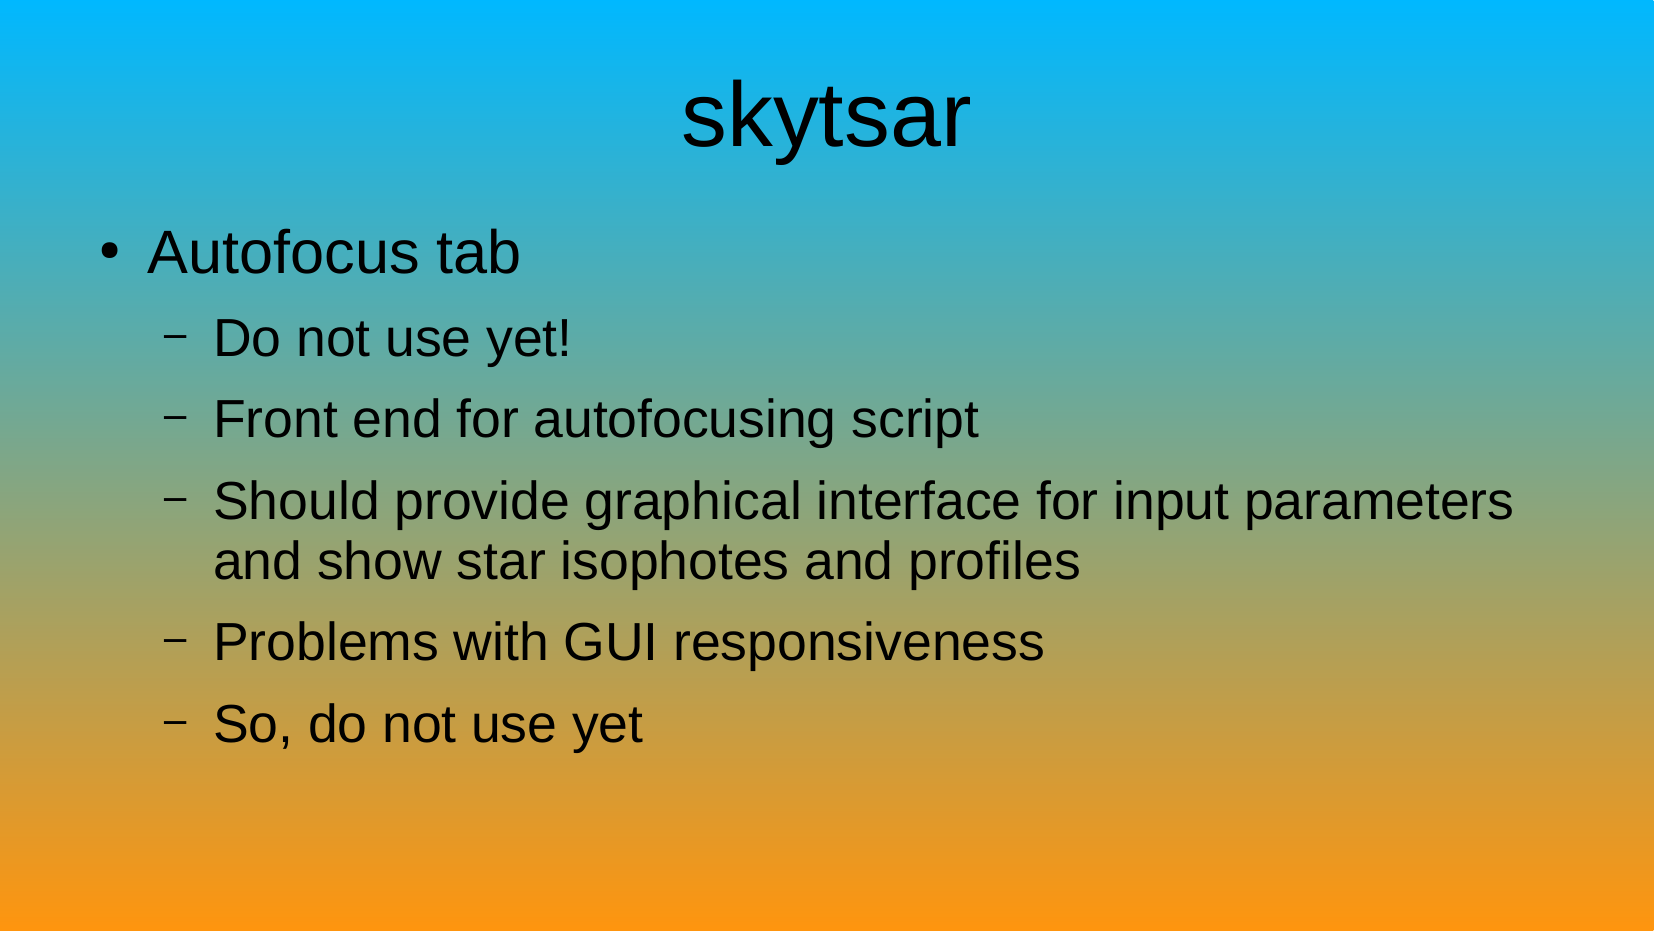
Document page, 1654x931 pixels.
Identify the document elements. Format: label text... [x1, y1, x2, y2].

list Autofocus tab Do not use yet! Front end for autofocusing script Should provide graphical interface for input parameters and show star isophotes and profiles Problems with GUI responsiveness So, do not use yet [82, 217, 1571, 758]
title skytsar [82, 37, 1571, 193]
